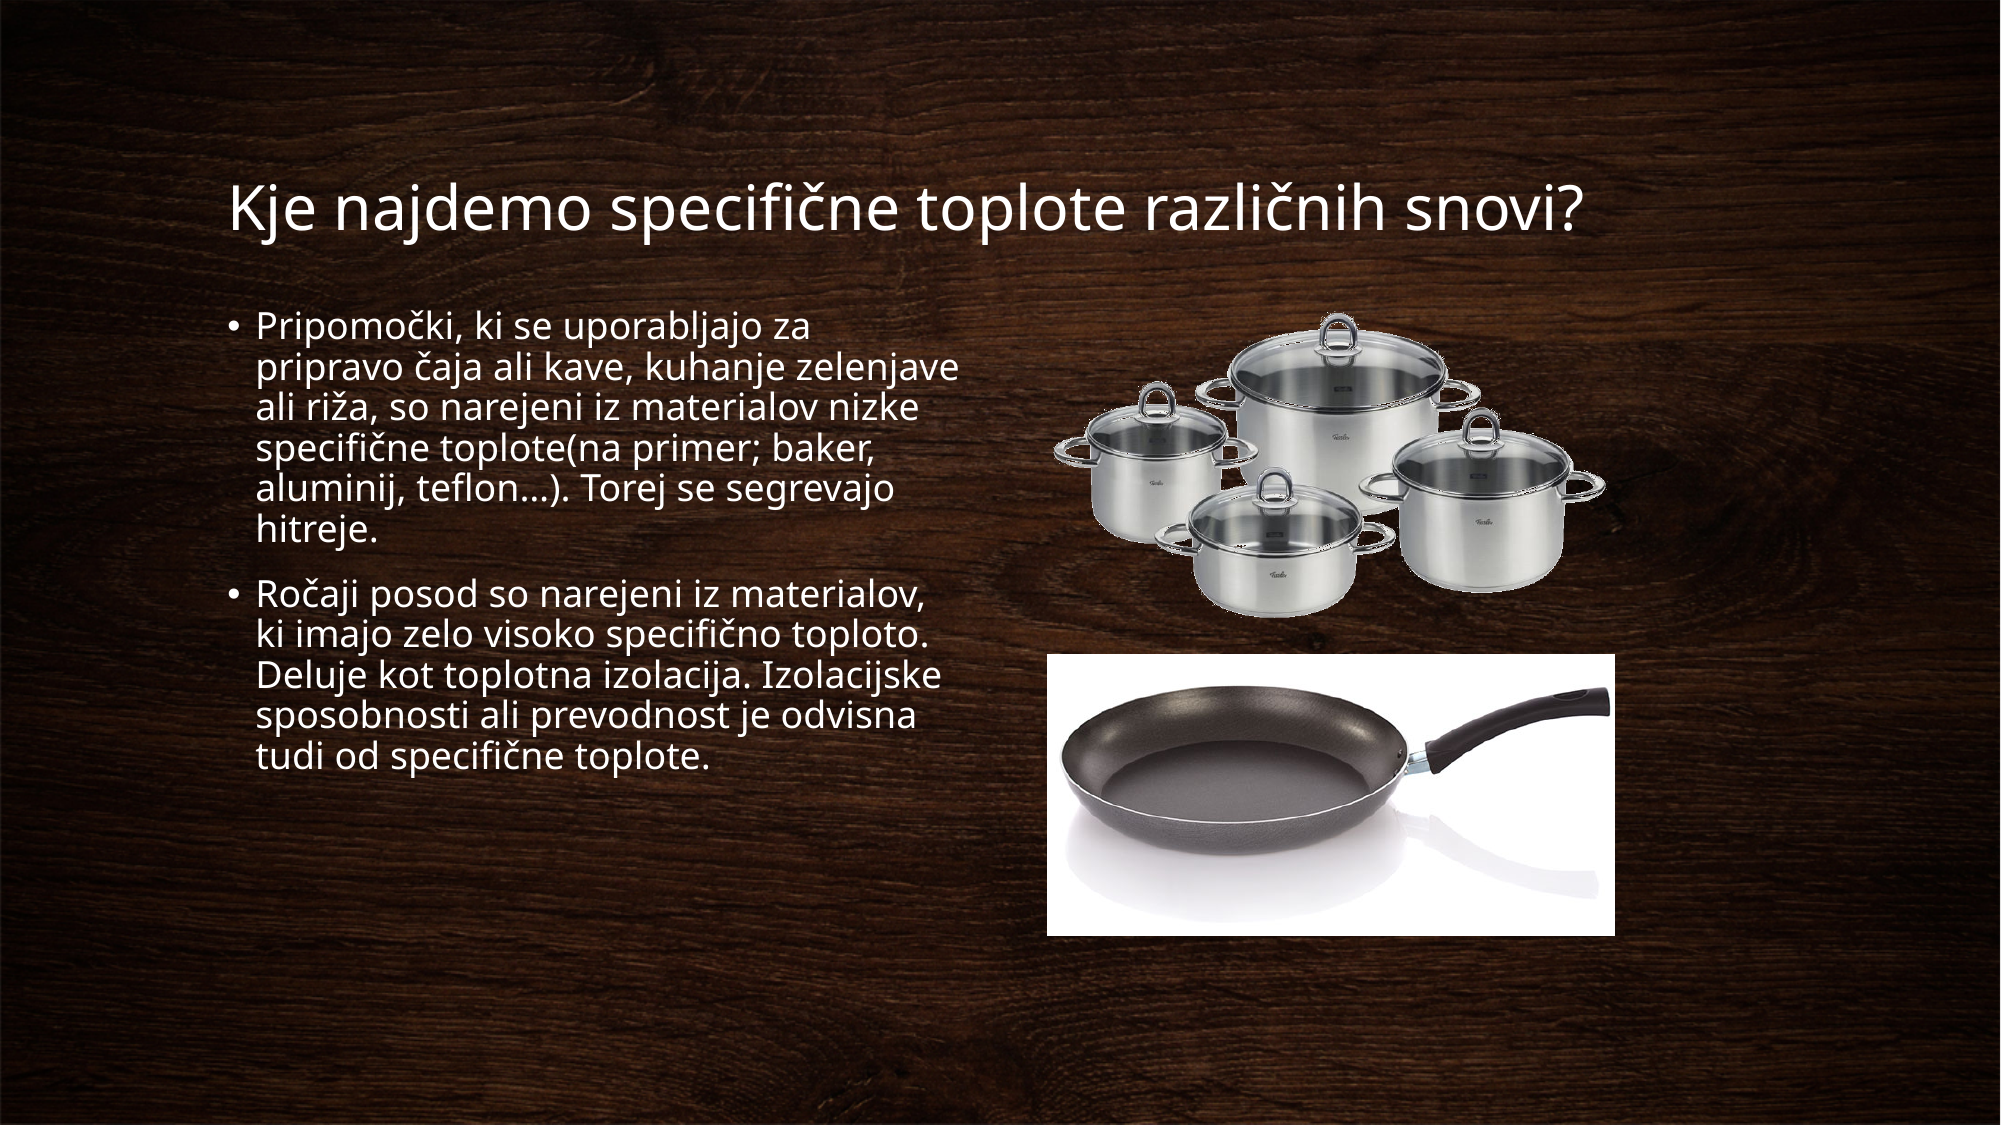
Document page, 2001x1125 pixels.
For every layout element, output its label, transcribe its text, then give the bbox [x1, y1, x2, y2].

title Kje najdemo specifične toplote različnih snovi? [212, 62, 1788, 250]
picture [0, 0, 2001, 1125]
list Pripomočki, ki se uporabljajo za pripravo čaja ali kave, kuhanje zelenjave ali riža, so narejeni iz materialov nizke specifične toplote(na primer; baker, aluminij, teflon…). Torej se segrevajo hitreje. Ročaji posod so narejeni iz materialov, ki imajo zelo visoko specifično toploto. Deluje kot toplotna izolacija. Izolacijske sposobnosti ali prevodnost je odvisna tudi od specifične toplote. [212, 299, 977, 965]
